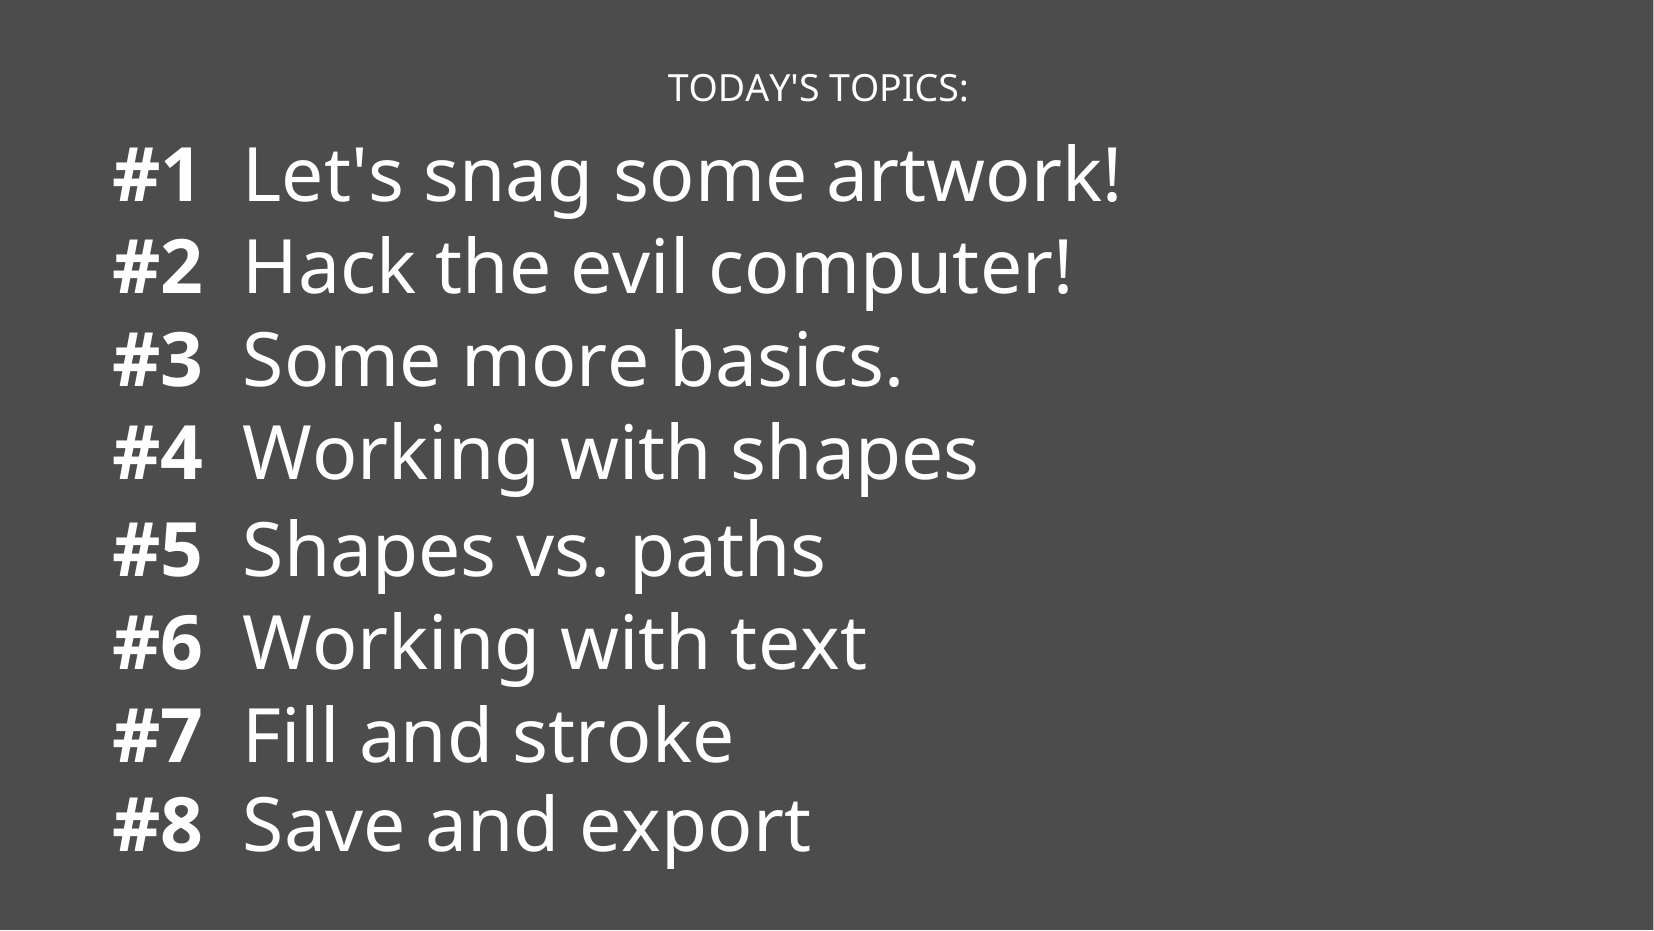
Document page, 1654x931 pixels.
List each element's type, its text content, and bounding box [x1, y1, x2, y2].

title #4 Working with shapes [112, 401, 1525, 499]
title #5 Shapes vs. paths [112, 499, 1525, 591]
title #1 Let's snag some artwork! [112, 125, 1525, 200]
title #7 Fill and stroke [112, 684, 1525, 773]
title #8 Save and export [112, 773, 1525, 887]
title #3 Some more basics. [112, 308, 1525, 401]
title TODAY'S TOPICS: [112, 56, 1525, 125]
title #6 Working with text [112, 591, 1525, 684]
title #2 Hack the evil computer! [112, 200, 1525, 308]
